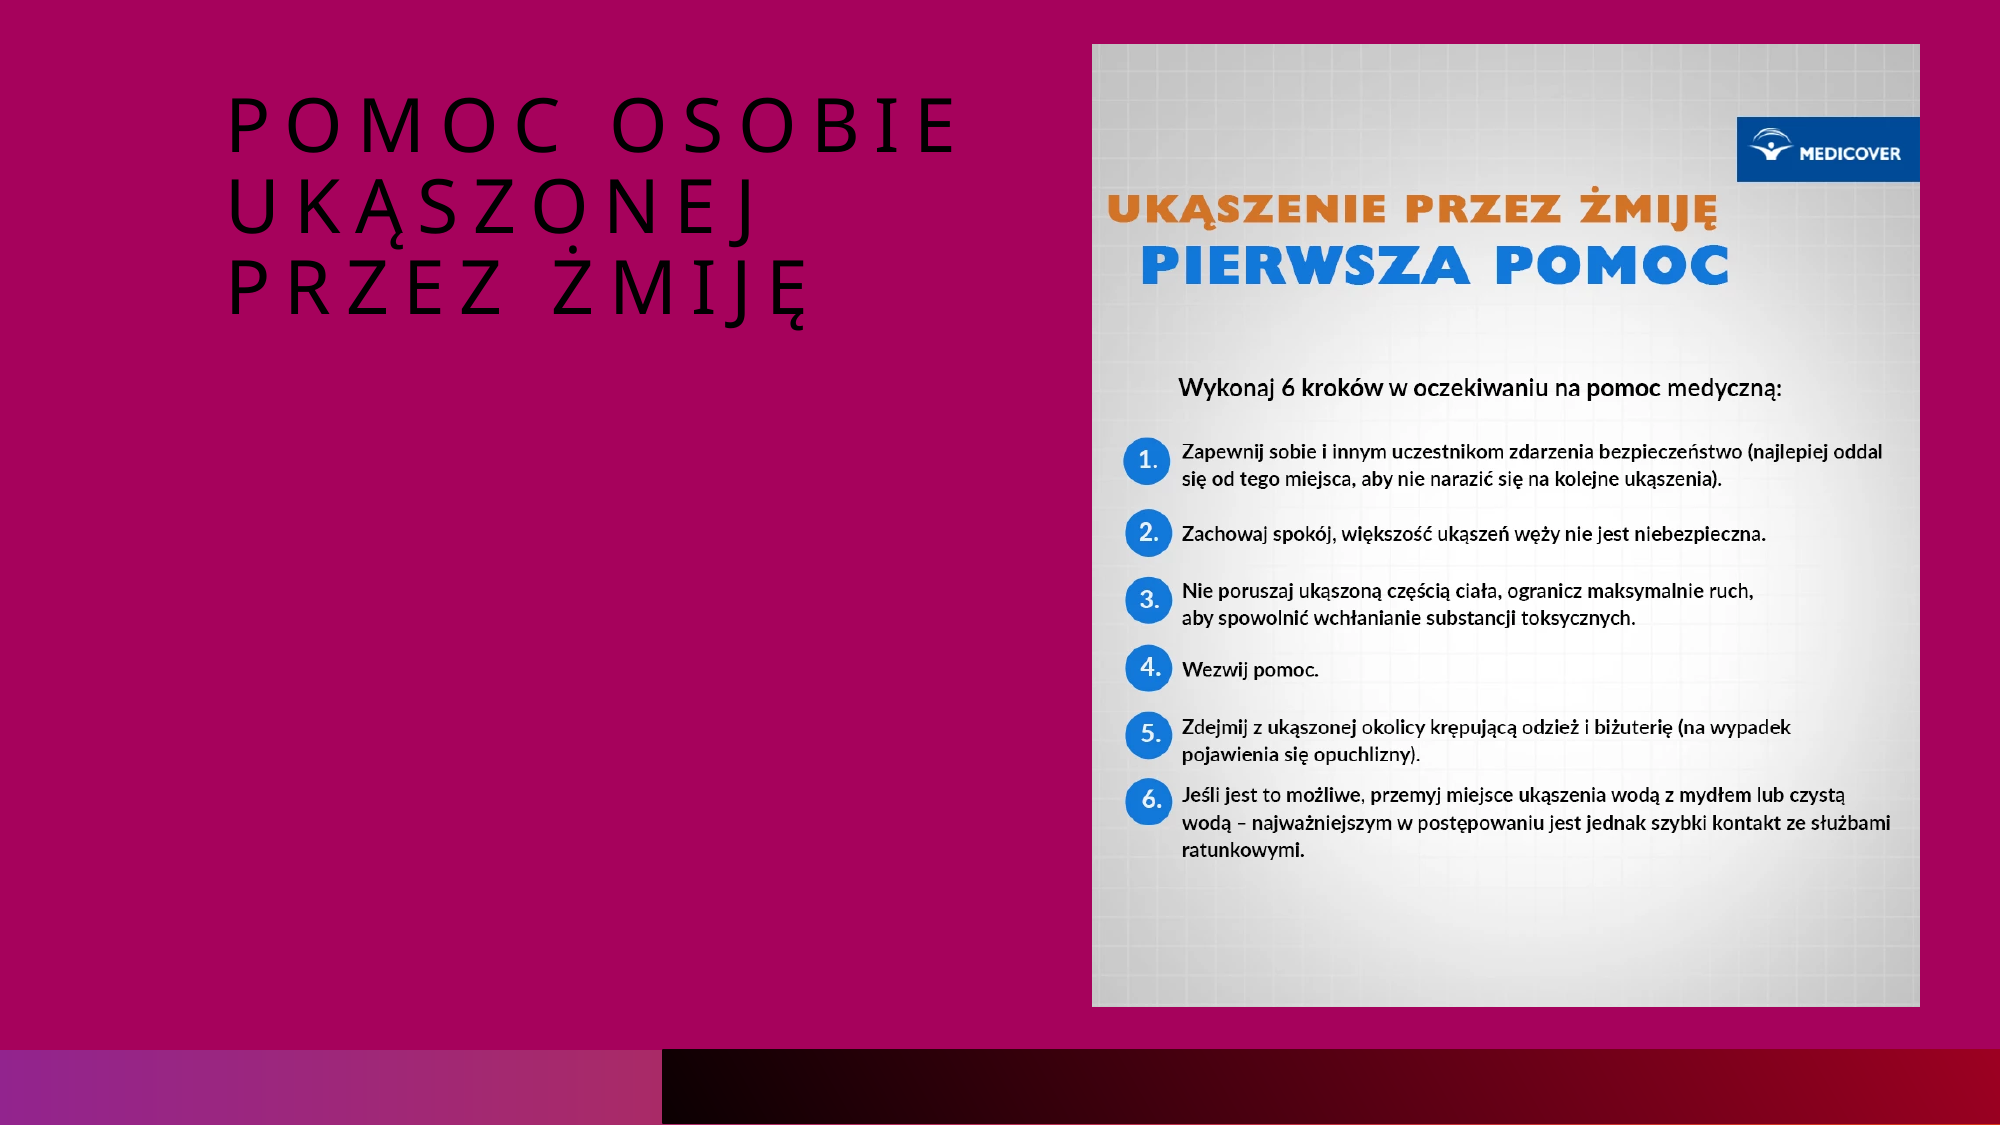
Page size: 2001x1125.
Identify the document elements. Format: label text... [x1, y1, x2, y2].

title pomoc osobie ukąszonej przez żmiję [225, 75, 1031, 331]
text_box [0, 0, 2000, 1125]
picture [1092, 44, 1920, 1007]
